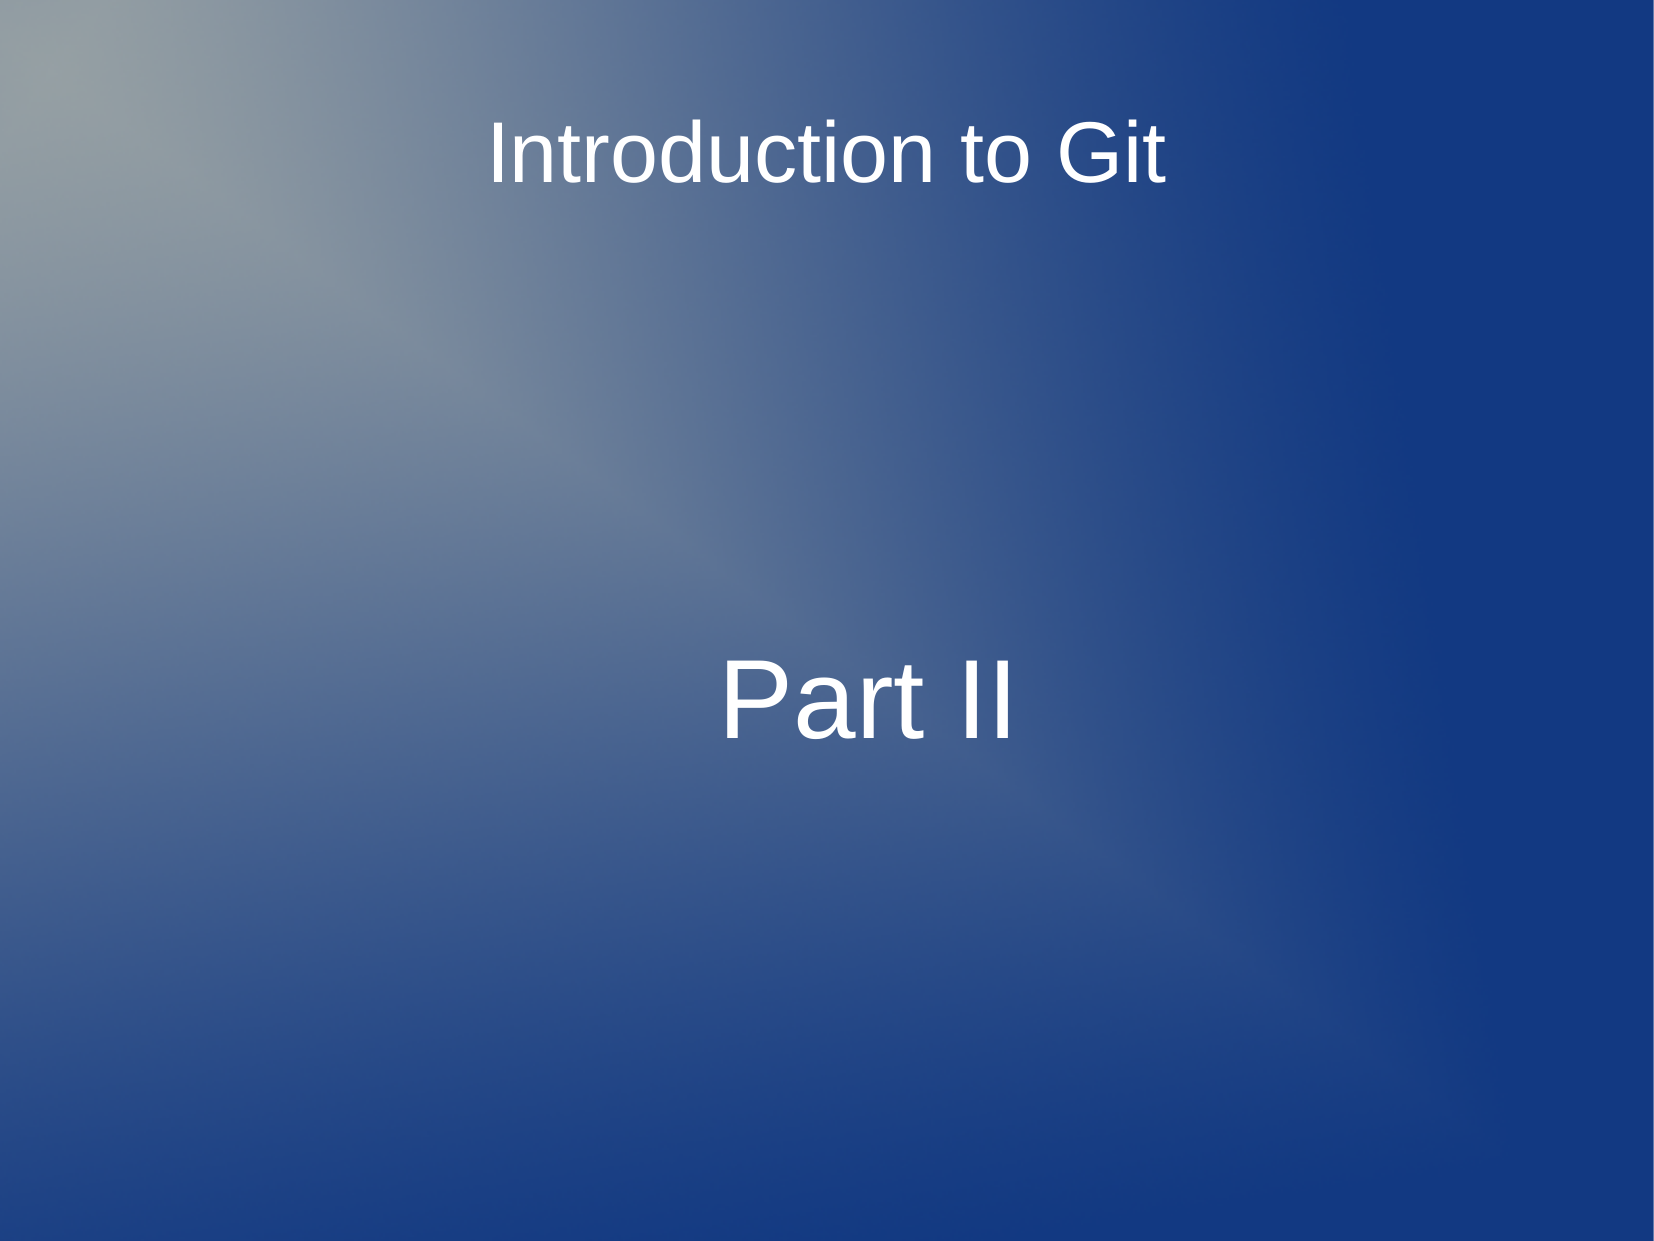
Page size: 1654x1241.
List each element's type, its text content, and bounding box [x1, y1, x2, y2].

subtitle Part II [82, 636, 1571, 763]
picture [0, 0, 1654, 1241]
title Introduction to Git [82, 49, 1571, 257]
